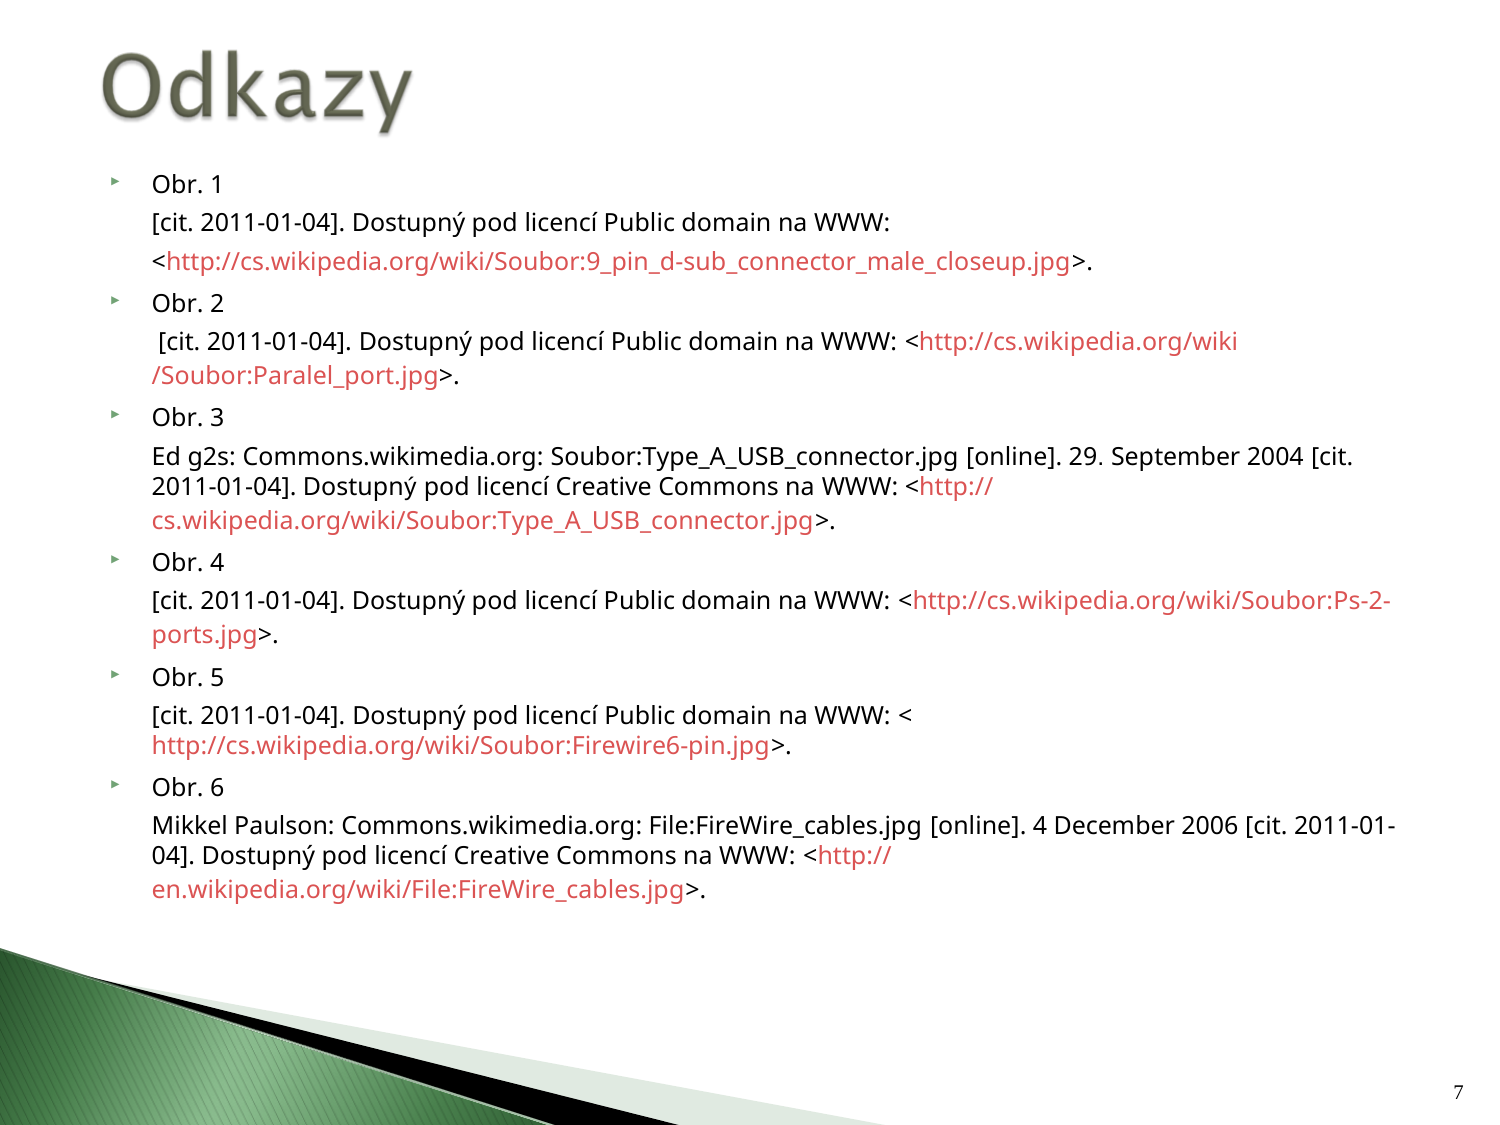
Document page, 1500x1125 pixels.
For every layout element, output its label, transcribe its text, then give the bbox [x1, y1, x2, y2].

list Obr. 1 [cit. 2011-01-04]. Dostupný pod licencí Public domain na WWW: <http://cs.wikipedia.org/wiki/Soubor:9_pin_d-sub_connector_male_closeup.jpg>. Obr. 2 [cit. 2011-01-04]. Dostupný pod licencí Public domain na WWW: <http://cs.wikipedia.org/wiki/Soubor:Paralel_port.jpg>. Obr. 3 Ed g2s: Commons.wikimedia.org: Soubor:Type_A_USB_connector.jpg [online]. 29. September 2004 [cit. 2011-01-04]. Dostupný pod licencí Creative Commons na WWW: <http://cs.wikipedia.org/wiki/Soubor:Type_A_USB_connector.jpg>. Obr. 4 [cit. 2011-01-04]. Dostupný pod licencí Public domain na WWW: <http://cs.wikipedia.org/wiki/Soubor:Ps-2-ports.jpg>. Obr. 5 [cit. 2011-01-04]. Dostupný pod licencí Public domain na WWW: <http://cs.wikipedia.org/wiki/Soubor:Firewire6-pin.jpg>. Obr. 6 Mikkel Paulson: Commons.wikimedia.org: File:FireWire_cables.jpg [online]. 4 December 2006 [cit. 2011-01-04]. Dostupný pod licencí Creative Commons na WWW: <http://en.wikipedia.org/wiki/File:FireWire_cables.jpg>. [76, 191, 1427, 916]
text_box <číslo> [1418, 1051, 1479, 1112]
picture [0, 946, 559, 1125]
text_box [41, 0, 1436, 191]
